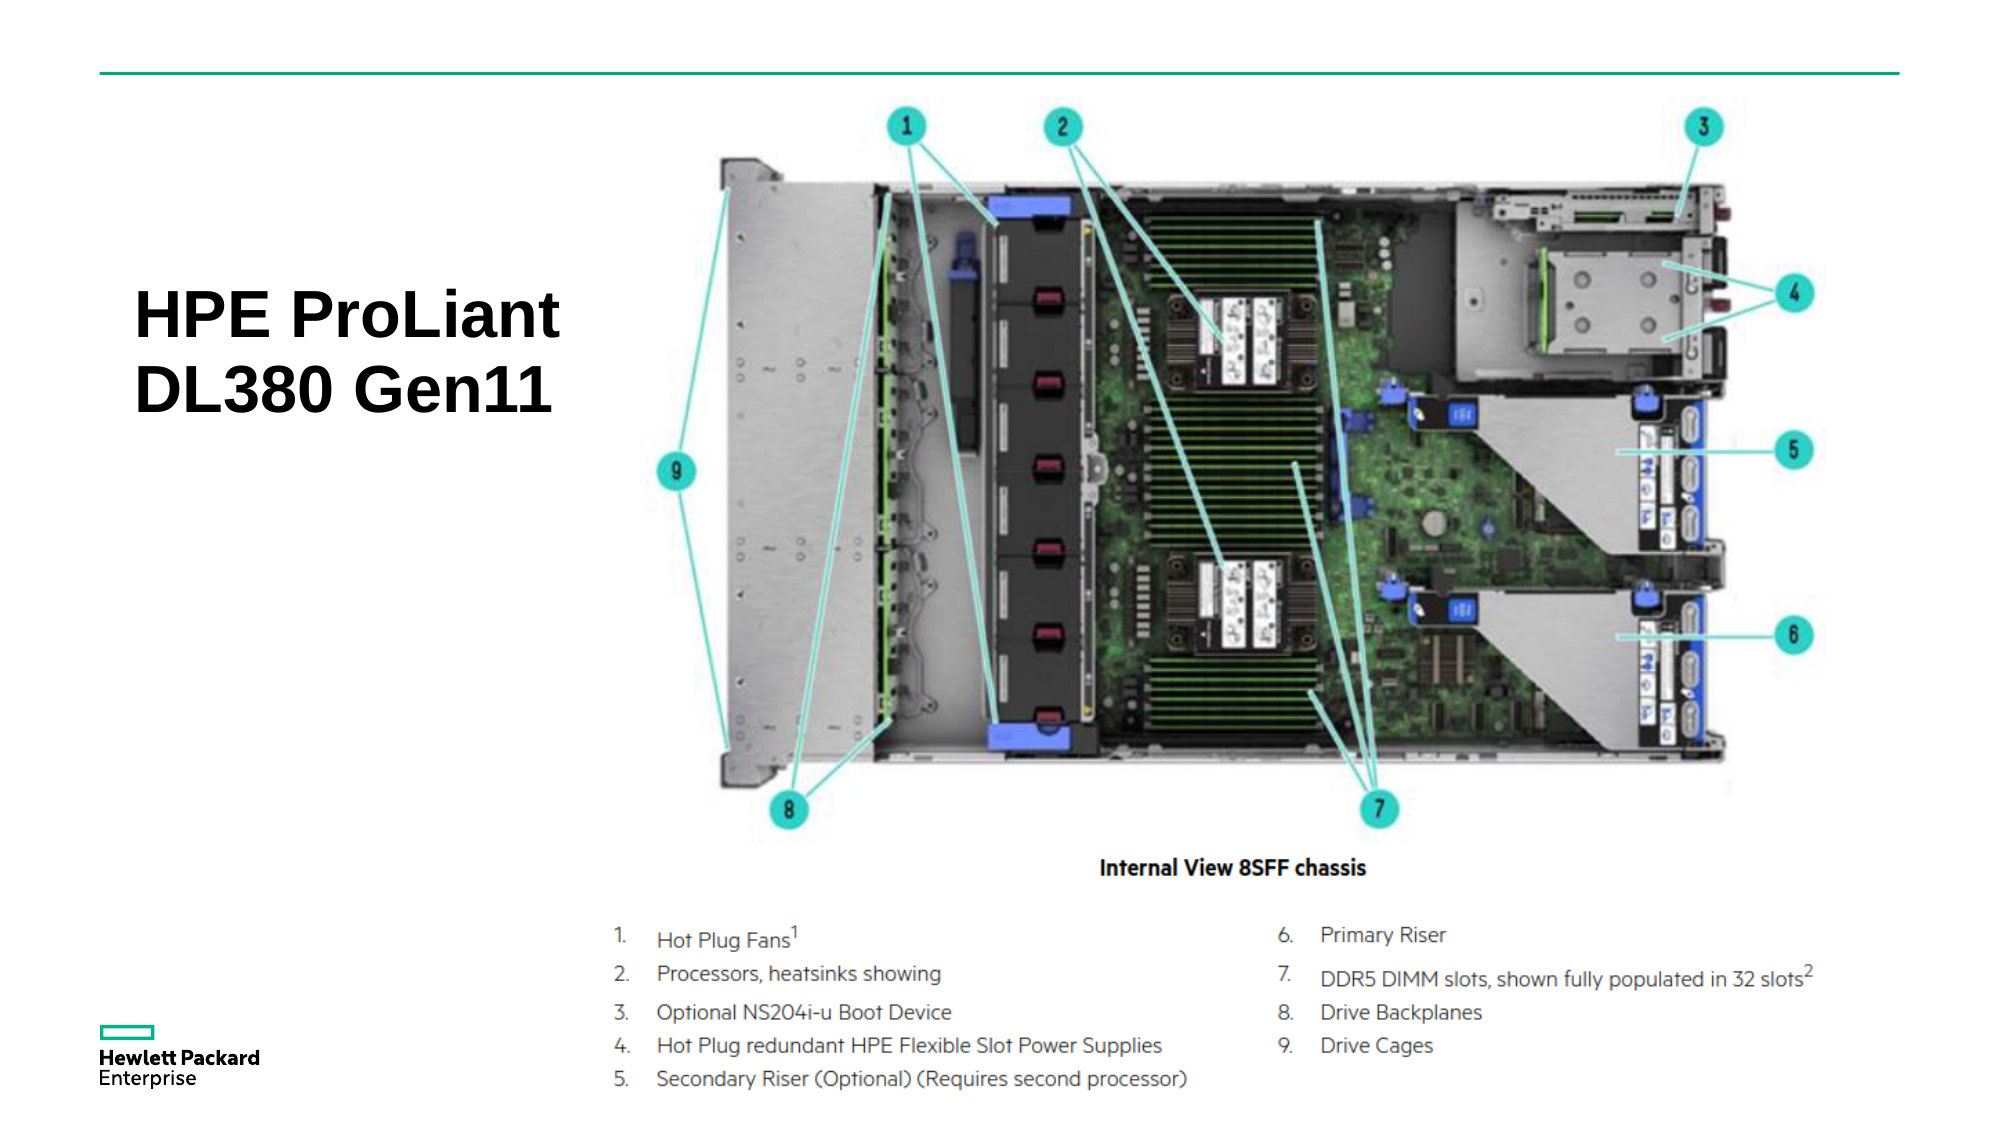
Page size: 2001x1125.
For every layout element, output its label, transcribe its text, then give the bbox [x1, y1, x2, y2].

text_box HPE ProLiant DL380 Gen11 [120, 269, 586, 434]
picture [600, 89, 1831, 1100]
